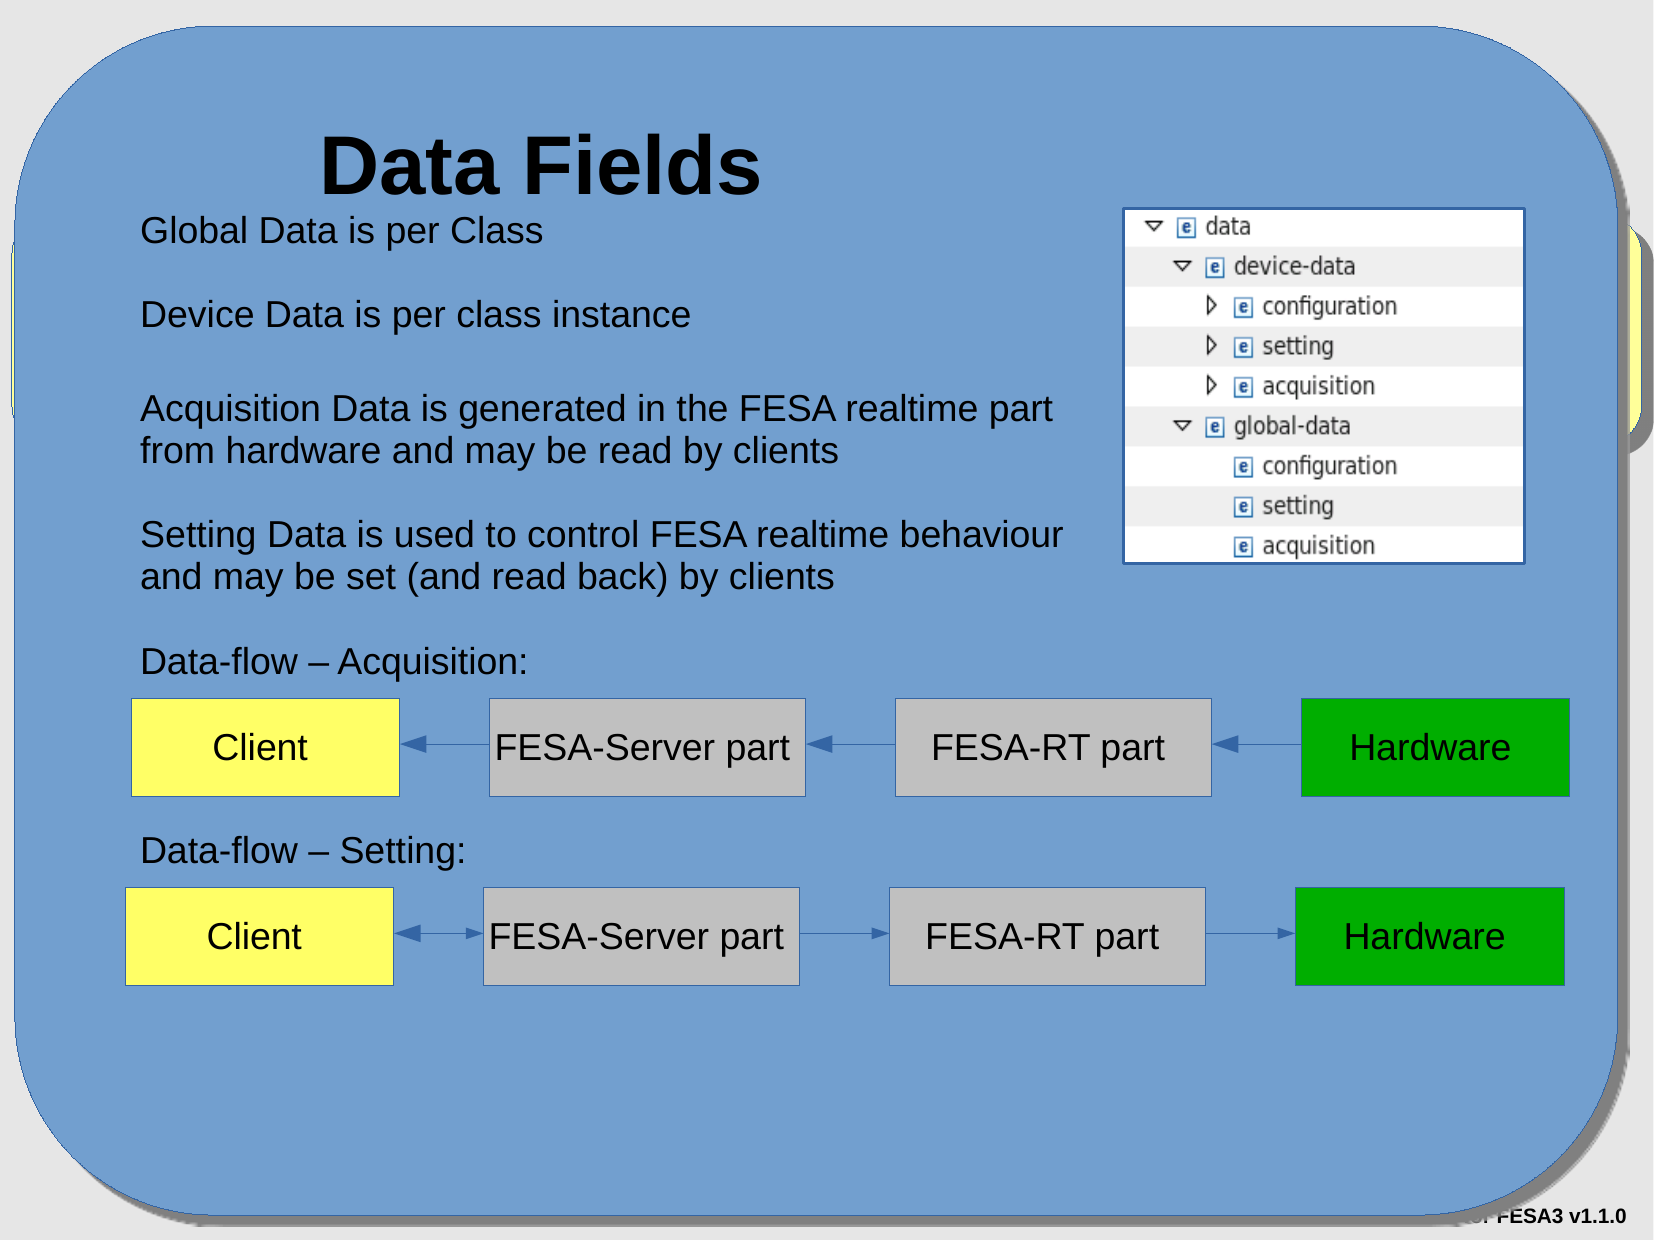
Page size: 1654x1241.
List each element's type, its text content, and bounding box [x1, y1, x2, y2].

text_box FESA-Server part [483, 887, 800, 986]
text_box Hardware [1295, 887, 1565, 986]
text_box FESA-RT part [895, 698, 1212, 797]
text_box Data Fields [304, 65, 1409, 196]
text_box Data-flow – Acquisition: [125, 647, 550, 696]
text_box Global Data is per Class Device Data is per class instance [125, 202, 707, 337]
text_box Client [125, 887, 394, 986]
text_box Client [131, 698, 400, 797]
text_box FESA-RT part [889, 887, 1206, 986]
text_box [14, 26, 1618, 1216]
picture [1125, 210, 1524, 563]
text_box Acquisition Data is generated in the FESA realtime part from hardware and may be read by clients Setting Data is used to control FESA realtime behaviour and may be set (and read back) by clients [125, 337, 1090, 647]
text_box Data-flow – Setting: [125, 822, 487, 886]
text_box Hardware [1301, 698, 1570, 797]
text_box FESA-Server part [489, 698, 806, 797]
